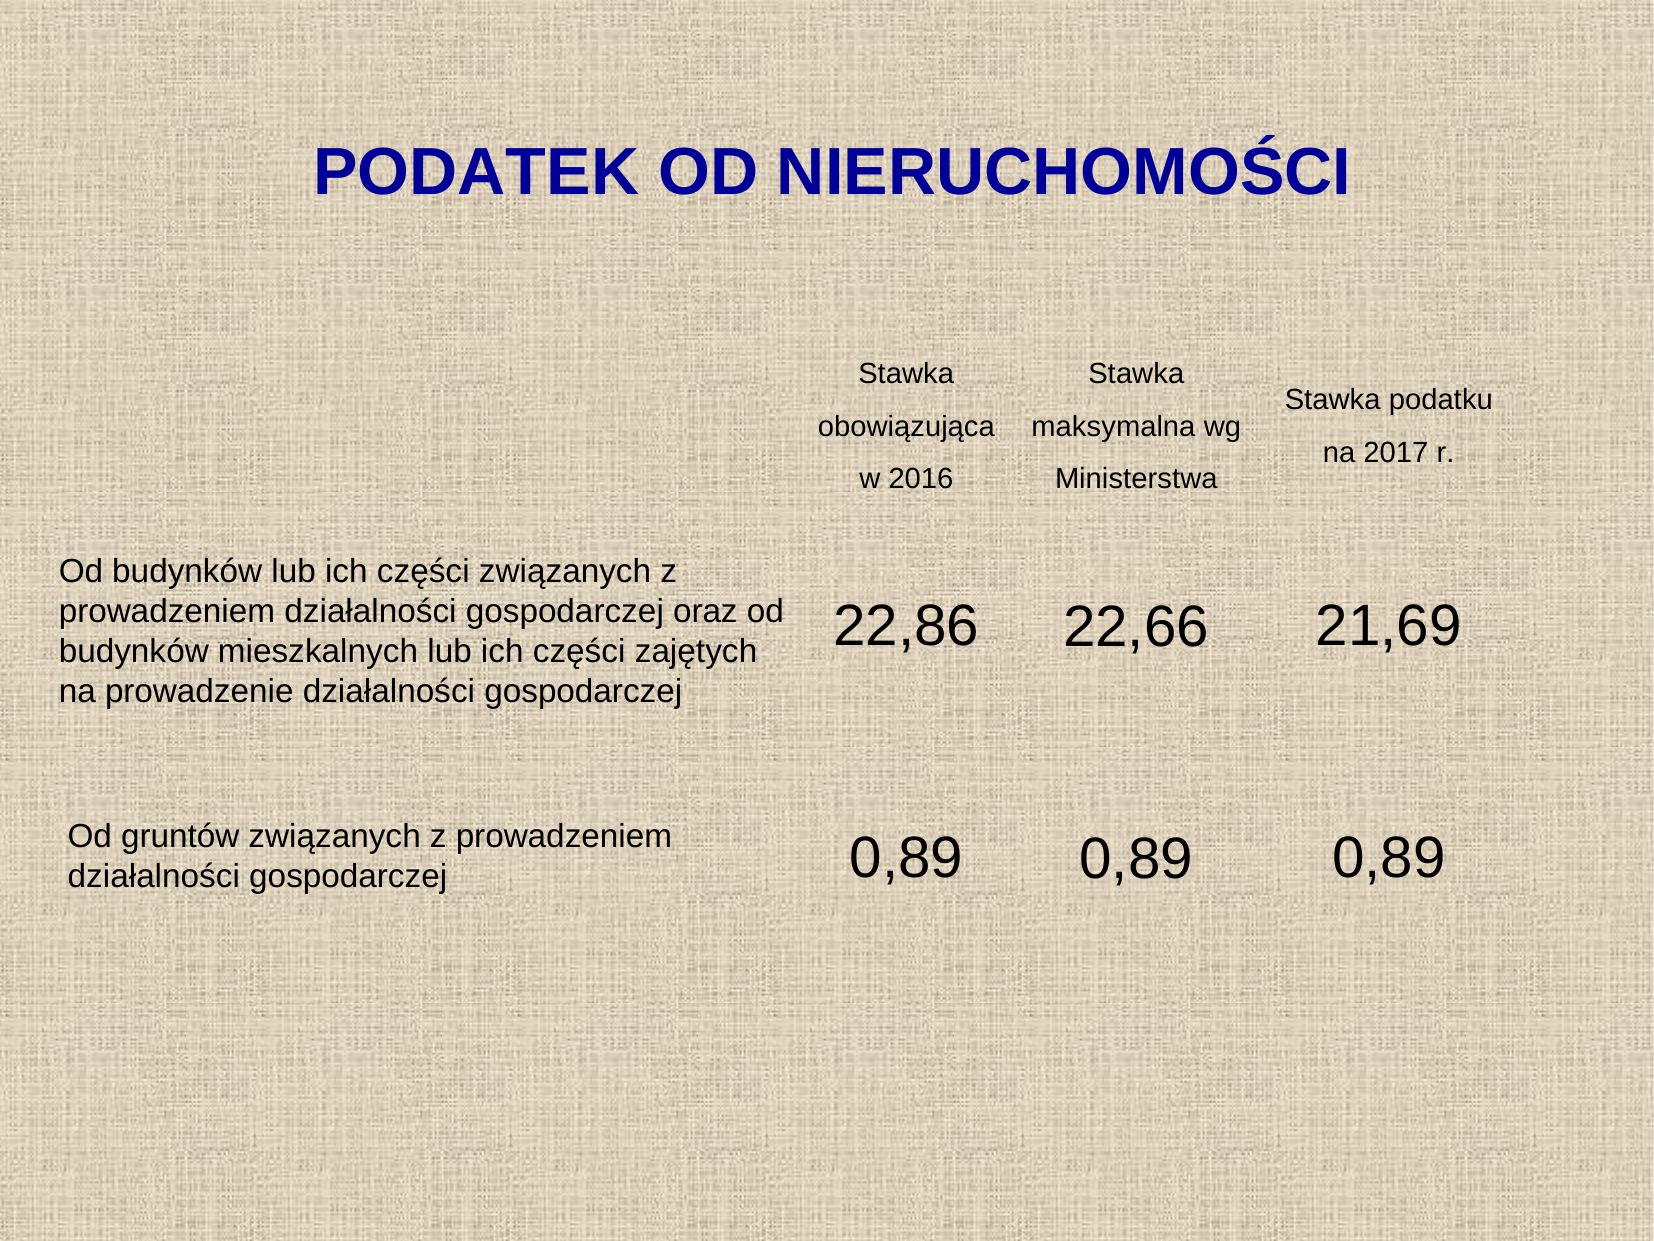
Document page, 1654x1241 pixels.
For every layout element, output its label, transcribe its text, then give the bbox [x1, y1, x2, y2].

table_cell 22,86 [804, 506, 1009, 738]
table_header Stawka maksymalna wg Ministerstwa [1009, 325, 1264, 506]
table_cell 0,89 [1264, 738, 1514, 970]
table_cell 0,89 [1009, 738, 1264, 970]
table_cell Od gruntów związanych z prowadzeniem działalności gospodarczej [53, 738, 804, 970]
table_header [53, 325, 804, 506]
table_cell Od budynków lub ich części związanych z prowadzeniem działalności gospodarczej oraz od budynków mieszkalnych lub ich części zajętych na prowadzenie działalności gospodarczej [53, 506, 804, 738]
table_header Stawka obowiązująca w 2016 [804, 325, 1009, 506]
text_box PODATEK OD NIERUCHOMOŚCI [88, 88, 1577, 251]
table_cell 22,66 [1009, 506, 1264, 738]
table_header Stawka podatku na 2017 r. [1264, 325, 1514, 506]
picture [0, 0, 1654, 1241]
table_cell 0,89 [804, 738, 1009, 970]
table_cell 21,69 [1264, 506, 1514, 738]
